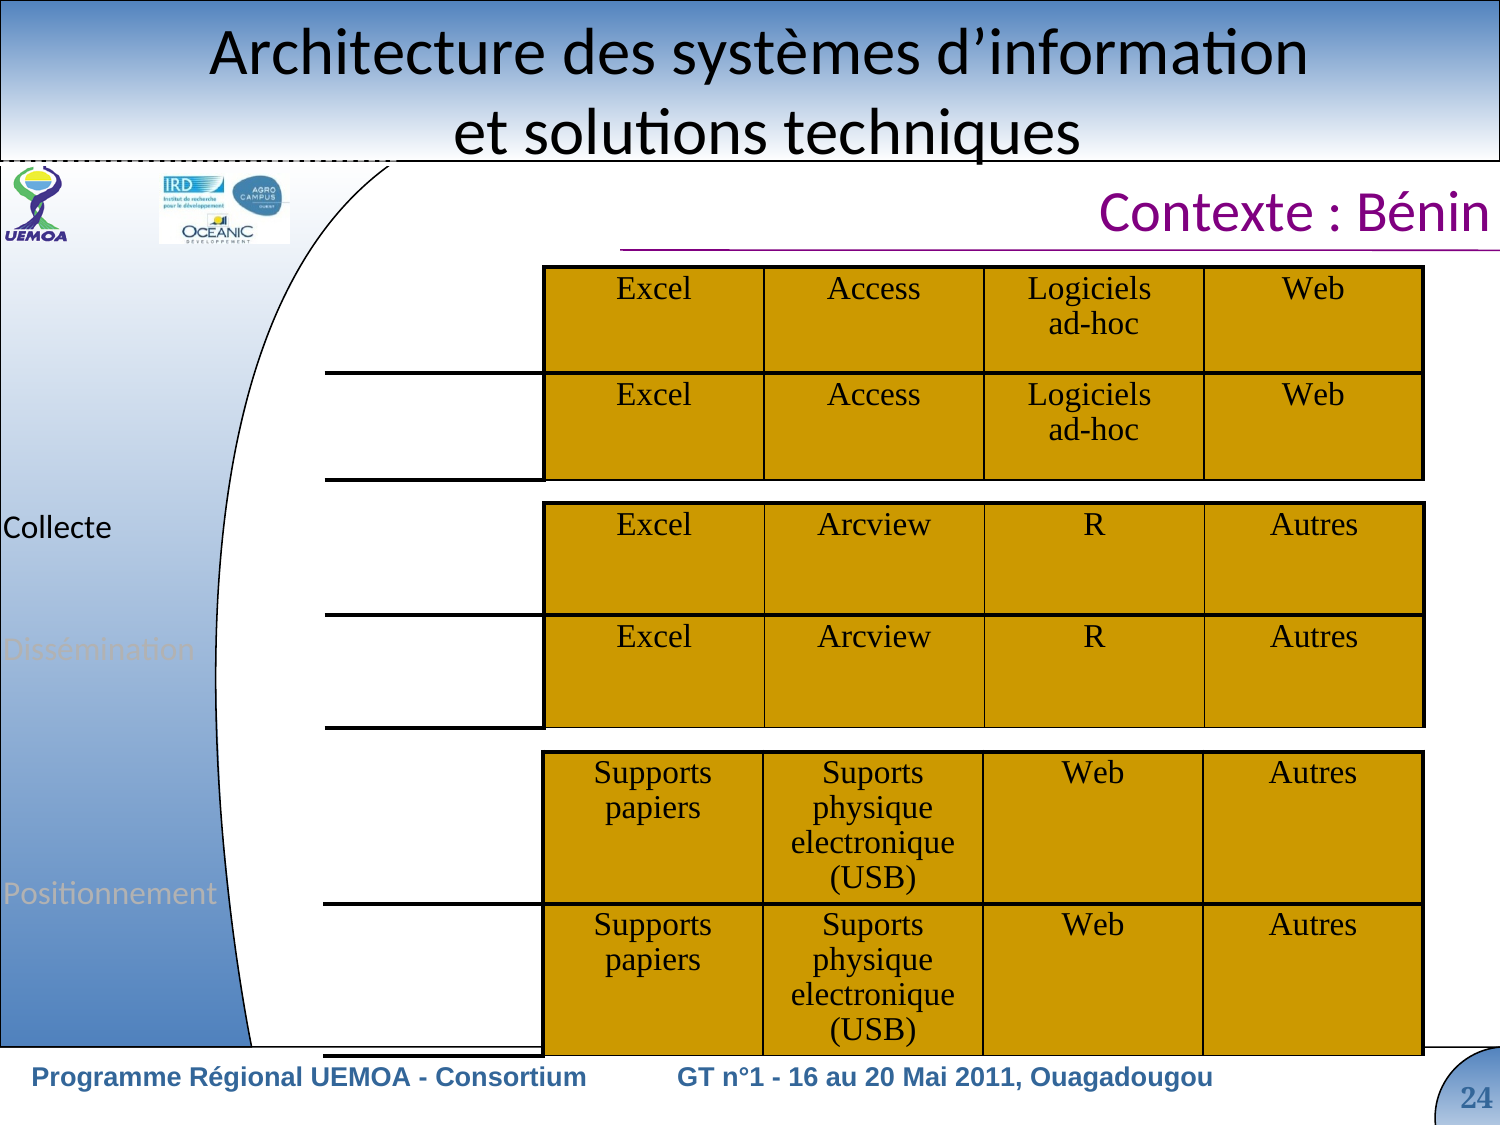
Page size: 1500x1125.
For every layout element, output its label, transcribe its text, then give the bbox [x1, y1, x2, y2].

table_cell Excel [546, 375, 763, 479]
text_box Contexte : Bénin [265, 165, 1500, 251]
table_header Access [765, 269, 983, 371]
table_cell Arcview [765, 617, 984, 727]
table_header R [985, 505, 1204, 613]
table_header Collecte Dissémination Positionnement [0, 497, 313, 1041]
table_cell Web [1205, 375, 1421, 479]
table_cell Web [984, 906, 1202, 1055]
table_cell Supports papiers [545, 906, 762, 1055]
table_cell [325, 375, 542, 478]
table_header [323, 752, 541, 902]
table_cell Autres [1204, 906, 1421, 1055]
table_cell [323, 906, 541, 1054]
table_header Web [1205, 269, 1421, 371]
table_header Supports papiers [545, 754, 762, 902]
table_header Suports physique electronique (USB) [764, 754, 982, 902]
table_cell [325, 617, 542, 726]
table_header Autres [1204, 754, 1421, 902]
table_header Web [984, 754, 1202, 902]
table_header [325, 503, 542, 613]
table_header Autres [1205, 505, 1422, 613]
table_header Logiciels ad-hoc [985, 269, 1203, 371]
table_cell Access [765, 375, 983, 479]
table_header Excel [546, 505, 764, 613]
text_box Architecture des systèmes d’information et solutions techniques [53, 0, 1483, 161]
table_header Excel [546, 269, 763, 371]
table_cell Suports physique electronique (USB) [764, 906, 982, 1055]
table_header Arcview [765, 505, 984, 613]
table_cell R [985, 617, 1204, 727]
table_cell Excel [546, 617, 764, 727]
table_header [325, 267, 542, 371]
table_cell Logiciels ad-hoc [985, 375, 1203, 479]
table_cell Autres [1205, 617, 1422, 727]
picture [0, 166, 73, 244]
picture [159, 173, 265, 244]
